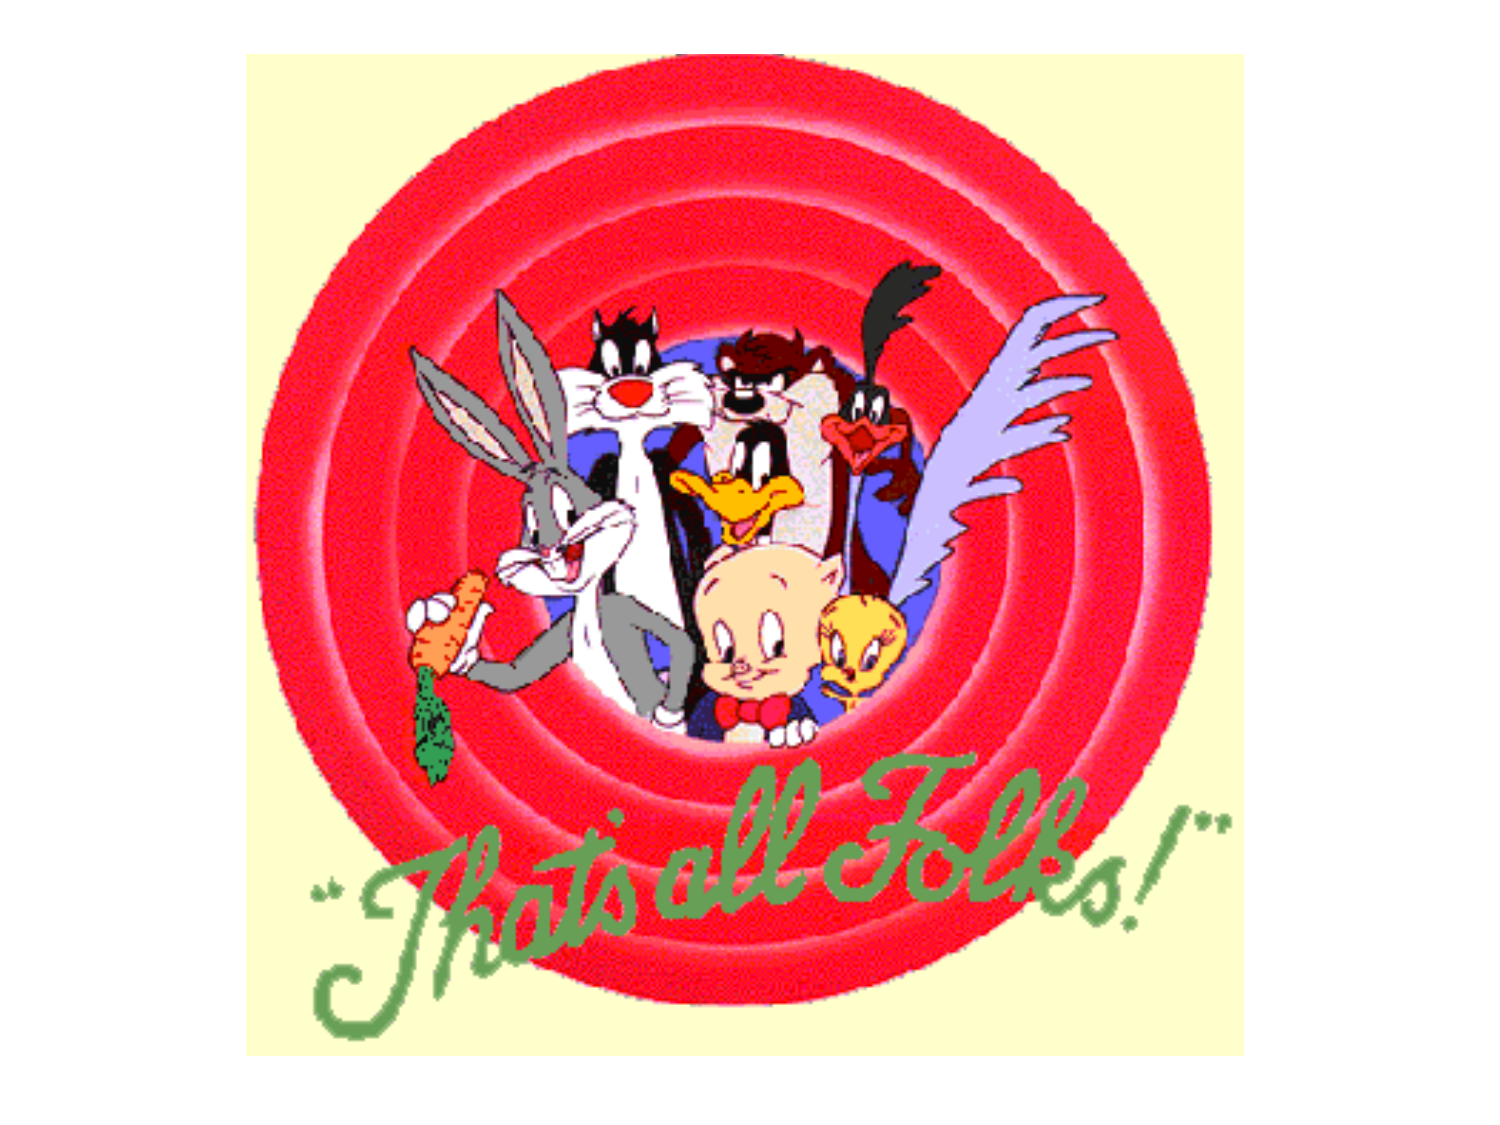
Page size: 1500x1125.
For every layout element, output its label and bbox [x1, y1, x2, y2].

picture [246, 54, 1244, 1056]
